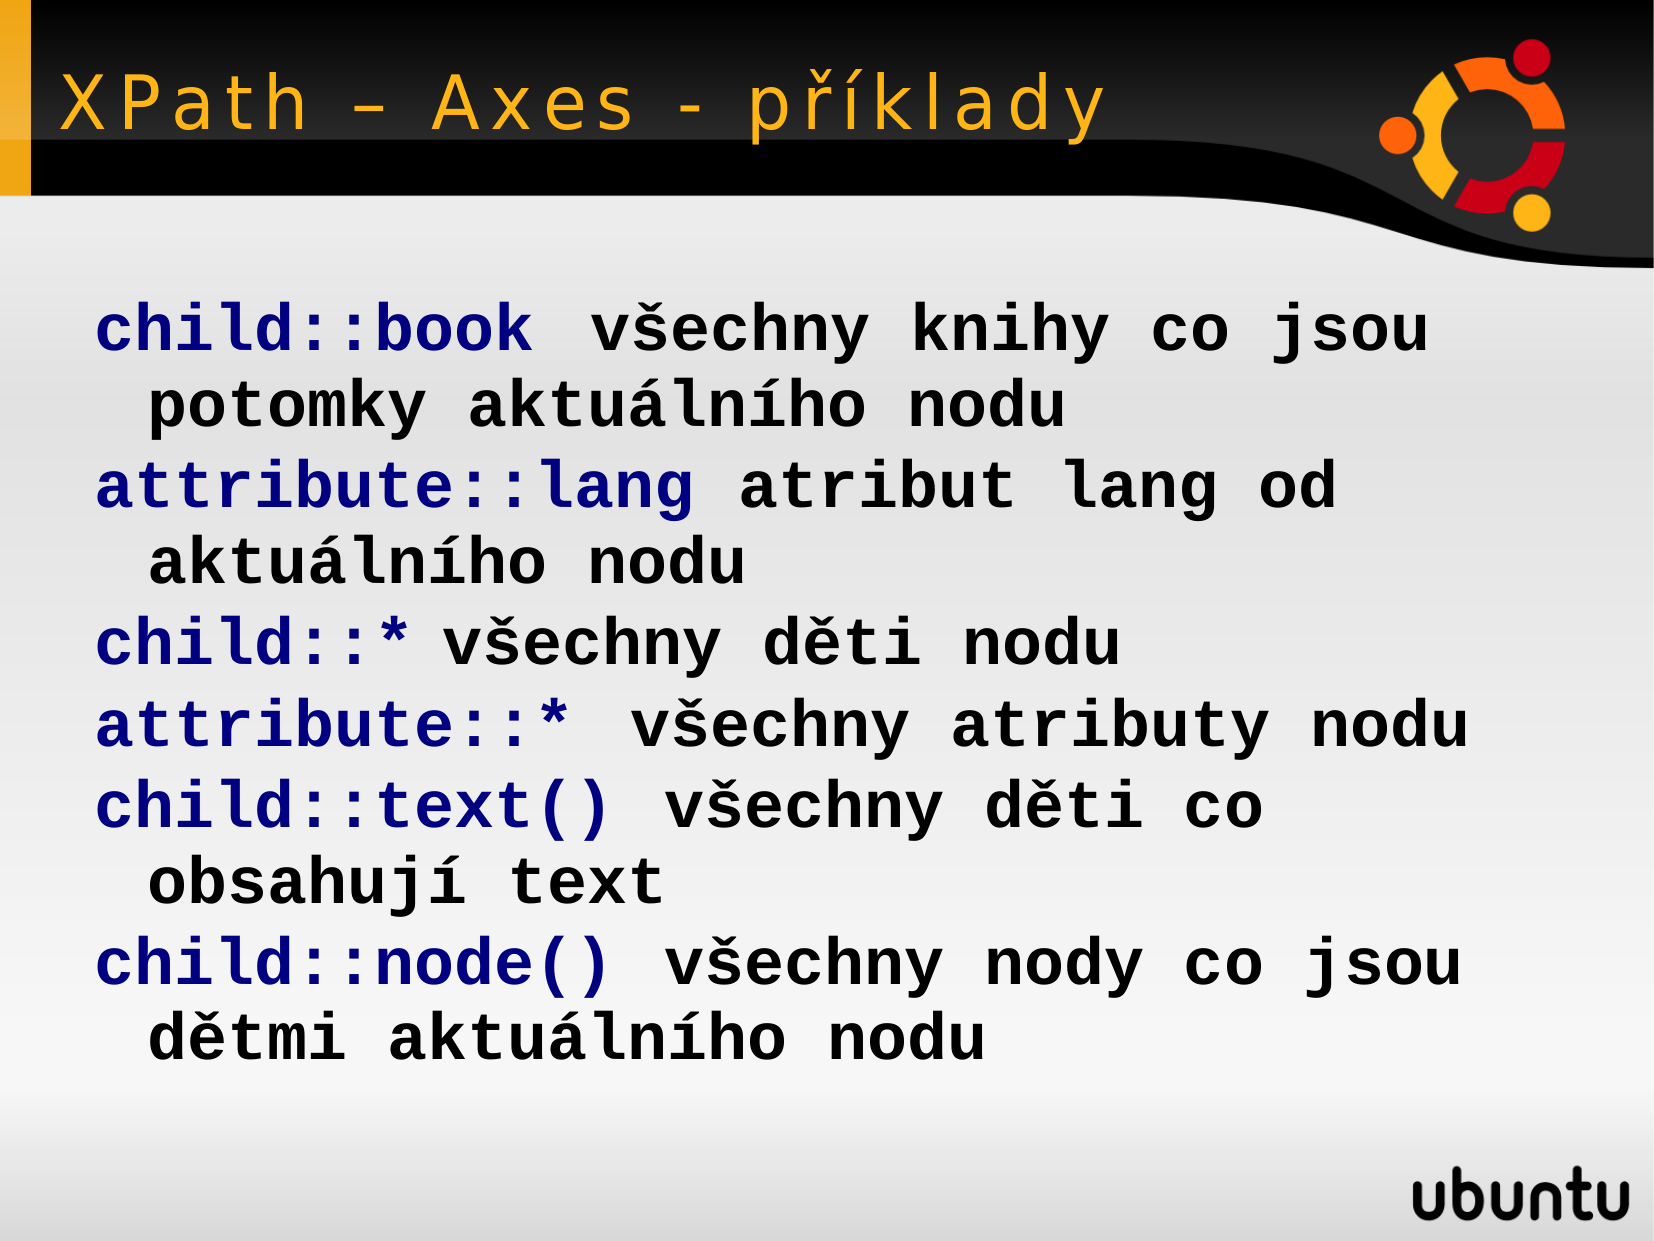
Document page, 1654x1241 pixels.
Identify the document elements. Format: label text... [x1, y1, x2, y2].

title XPath – Axes - příklady [59, 29, 1270, 178]
picture [0, 0, 1654, 1241]
list child::book všechny knihy co jsou potomky aktuálního nodu attribute::lang atribut lang od aktuálního nodu child::* všechny děti nodu attribute::* všechny atributy nodu child::text() všechny děti co obsahují text child::node() všechny nody co jsou dětmi aktuálního nodu [76, 295, 1565, 1164]
